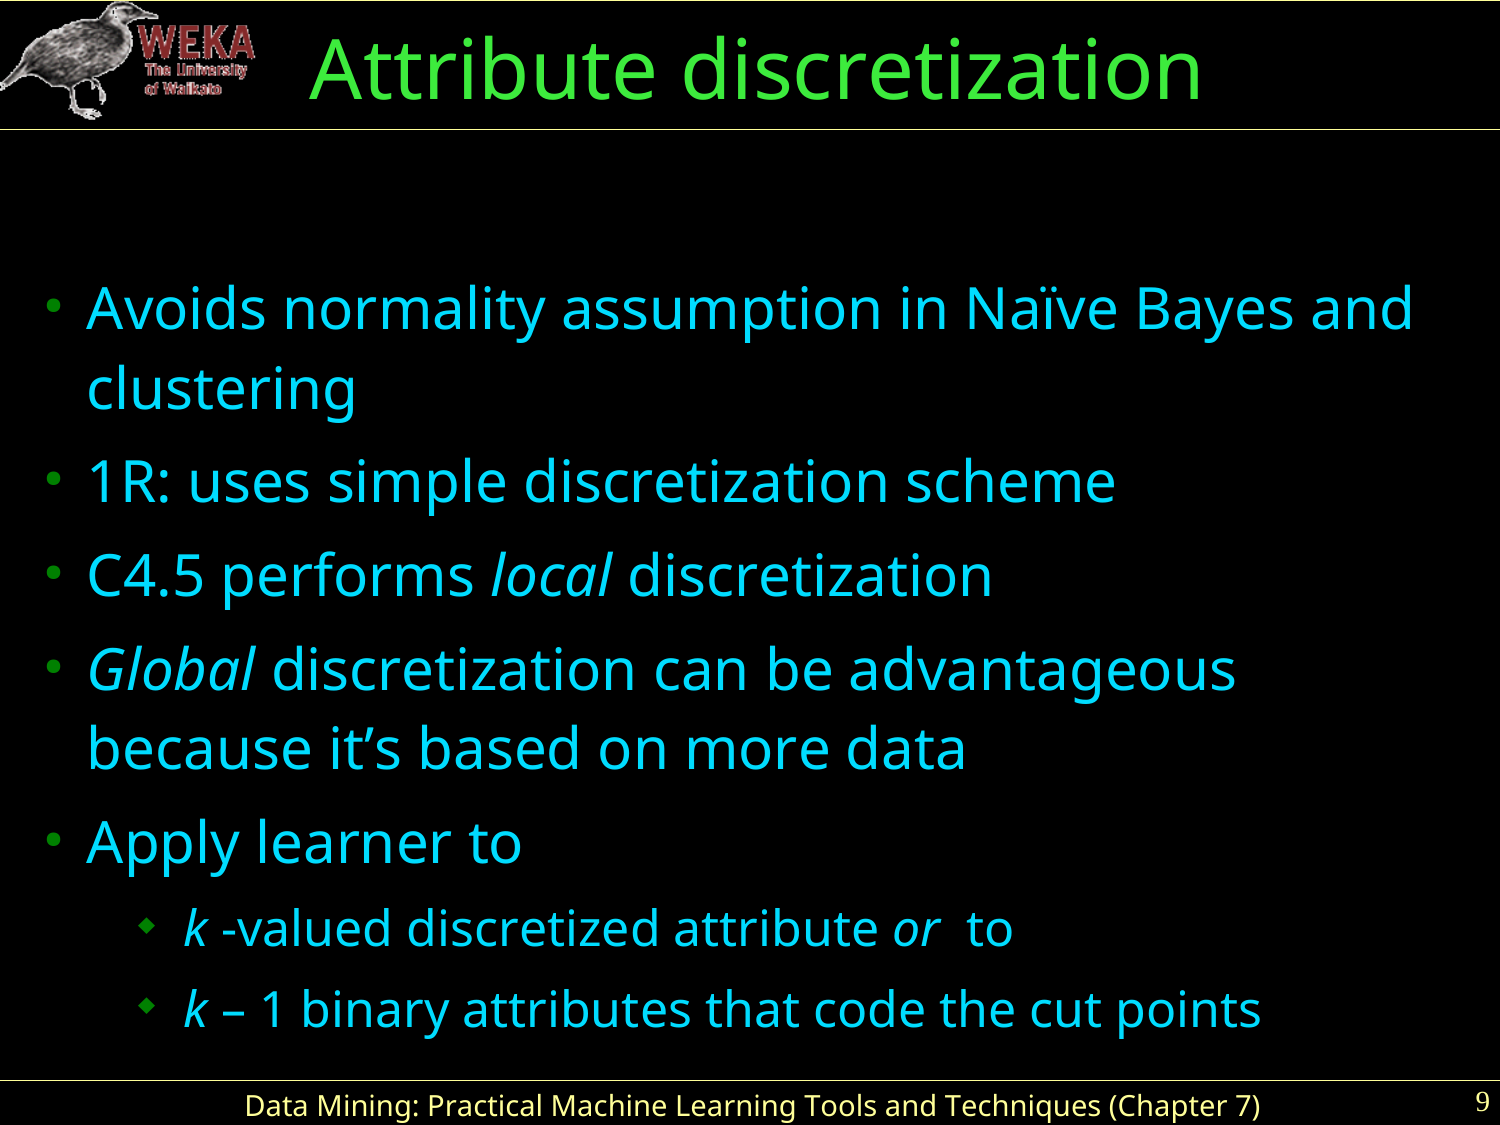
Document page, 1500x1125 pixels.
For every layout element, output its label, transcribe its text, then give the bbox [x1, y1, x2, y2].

title Attribute discretization [295, 0, 1500, 148]
picture [0, 1, 266, 129]
text_box Avoids normality assumption in Naïve Bayes and clustering 1R: uses simple discretization scheme C4.5 performs local discretization Global discretization can be advantageous because it’s based on more data Apply learner to k -valued discretized attribute or to k – 1 binary attributes that code the cut points [29, 260, 1447, 936]
